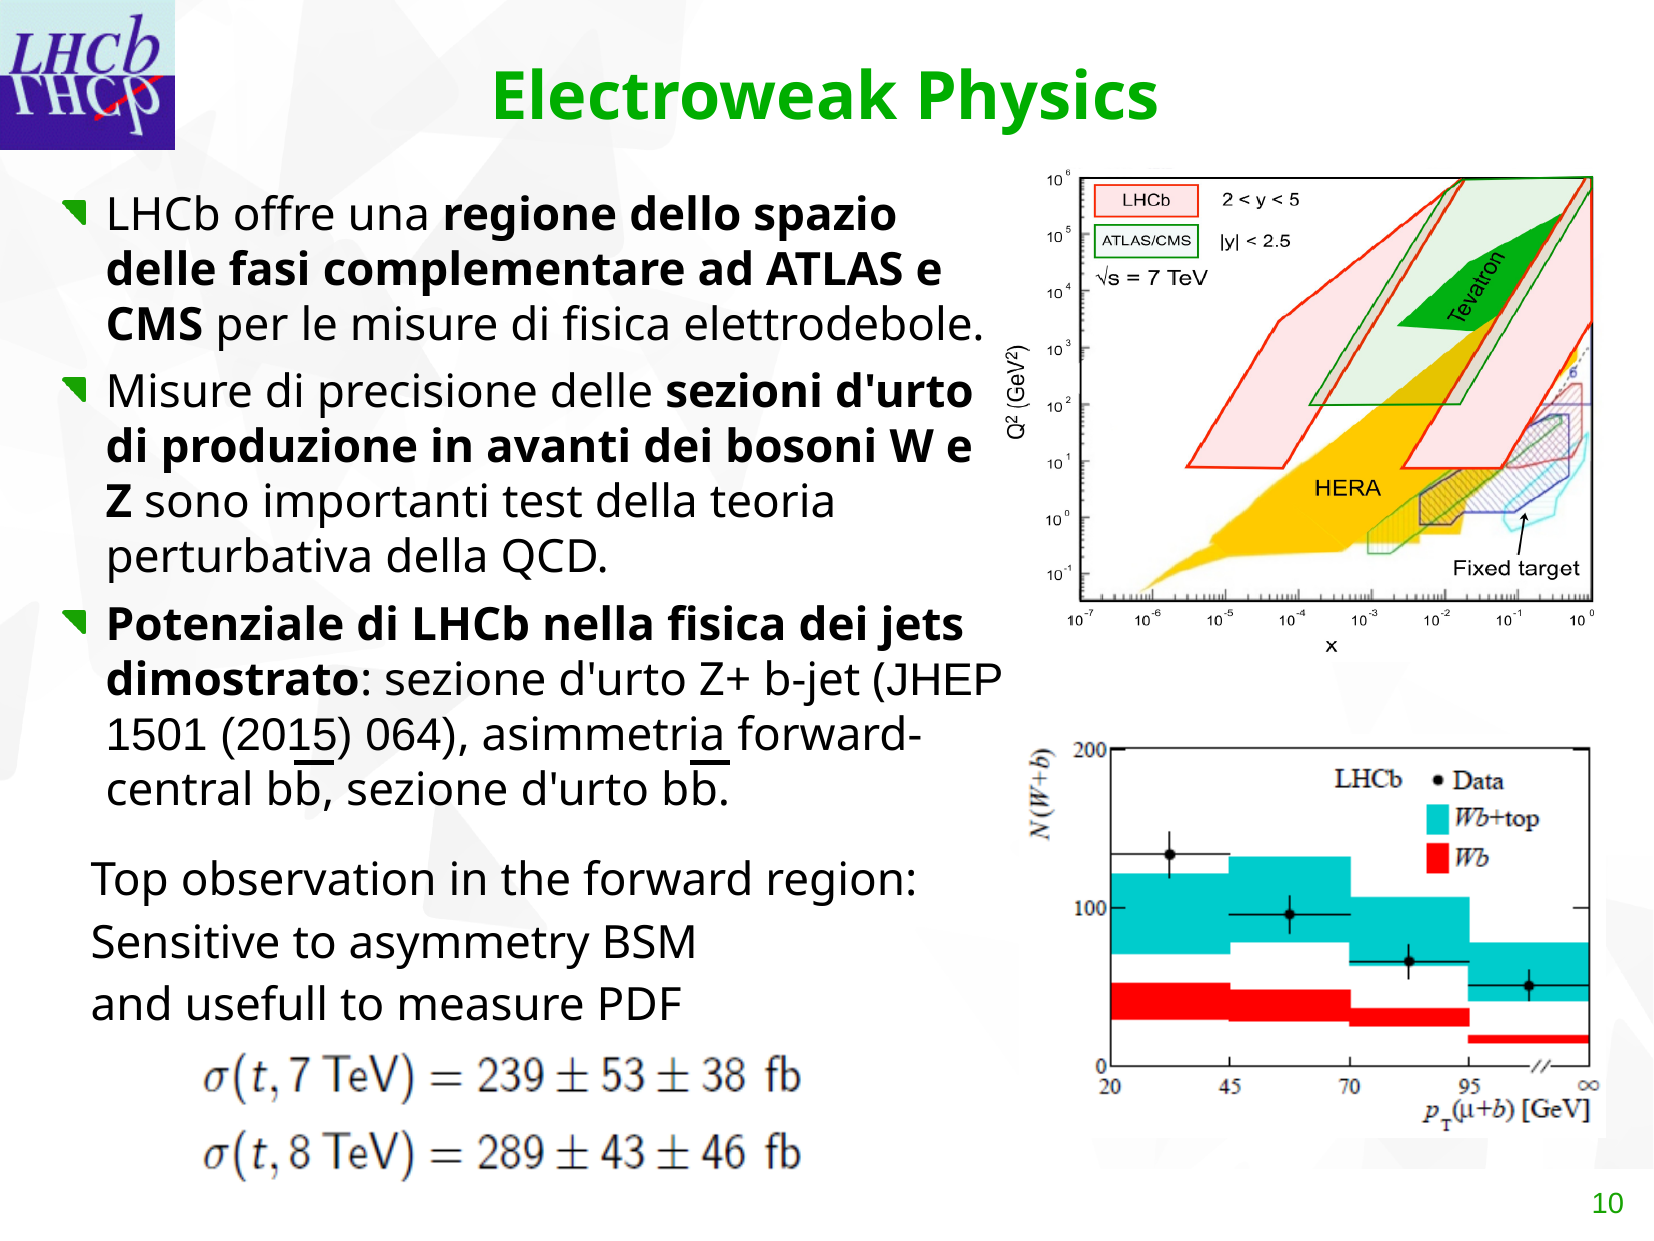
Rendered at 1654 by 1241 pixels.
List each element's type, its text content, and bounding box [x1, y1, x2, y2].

text_box Top observation in the forward region: Sensitive to asymmetry BSM and usefull to measure PDF [75, 839, 946, 1047]
picture [915, 151, 1654, 1169]
title Electroweak Physics [62, 45, 1589, 142]
list LHCb offre una regione dello spazio delle fasi complementare ad ATLAS e CMS per le misure di fisica elettrodebole. Misure di precisione delle sezioni d'urto di produzione in avanti dei bosoni W e Z sono importanti test della teoria perturbativa della QCD. Potenziale di LHCb nella fisica dei jets dimostrato: sezione d'urto Z+ b-jet (JHEP 1501 (2015) 064), asimmetria forward-central bb, sezione d'urto bb. [47, 177, 1020, 870]
picture [182, 1045, 816, 1195]
picture [0, 0, 783, 931]
